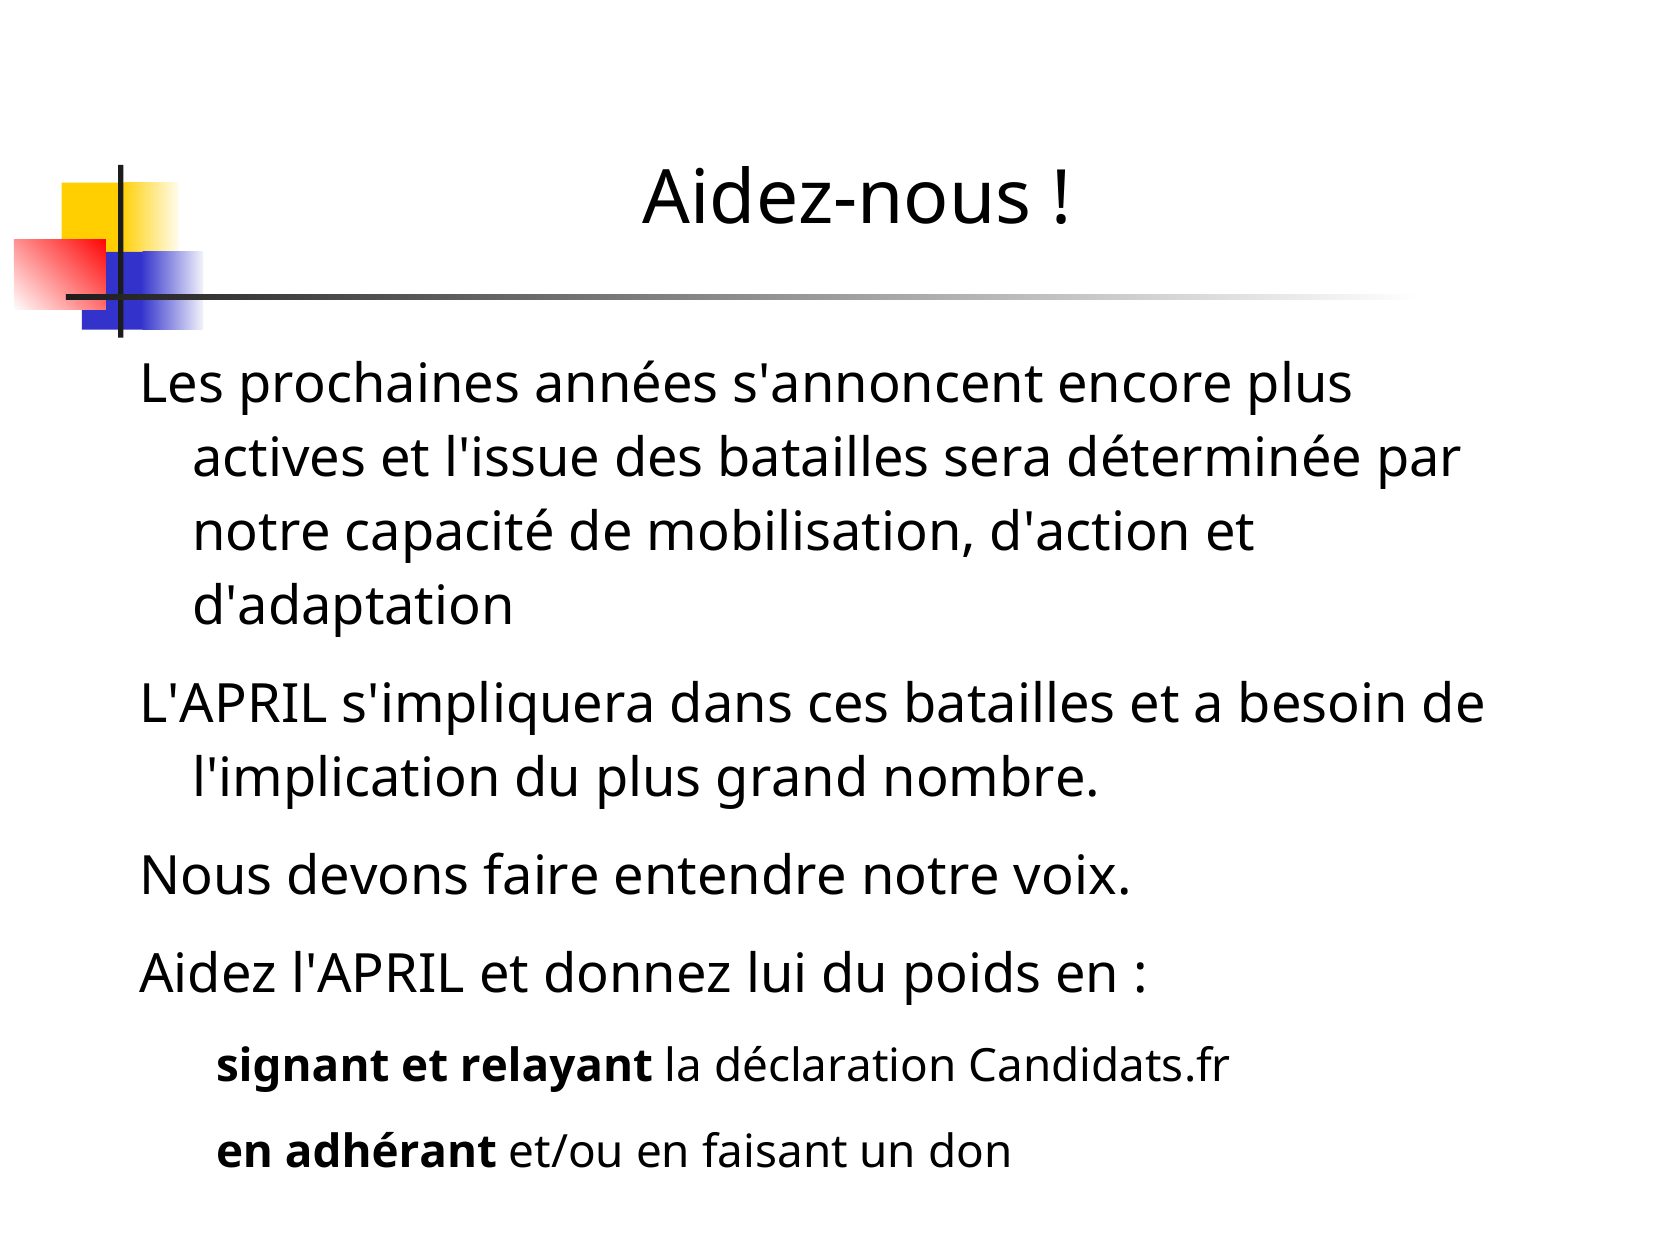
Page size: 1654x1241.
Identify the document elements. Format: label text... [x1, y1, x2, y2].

title Aidez-nous ! [121, 91, 1534, 299]
list Les prochaines années s'annoncent encore plus actives et l'issue des batailles sera déterminée par notre capacité de mobilisation, d'action et d'adaptation L'APRIL s'impliquera dans ces batailles et a besoin de l'implication du plus grand nombre. Nous devons faire entendre notre voix. Aidez l'APRIL et donnez lui du poids en : signant et relayant la déclaration Candidats.fr en adhérant et/ou en faisant un don [121, 344, 1534, 1127]
